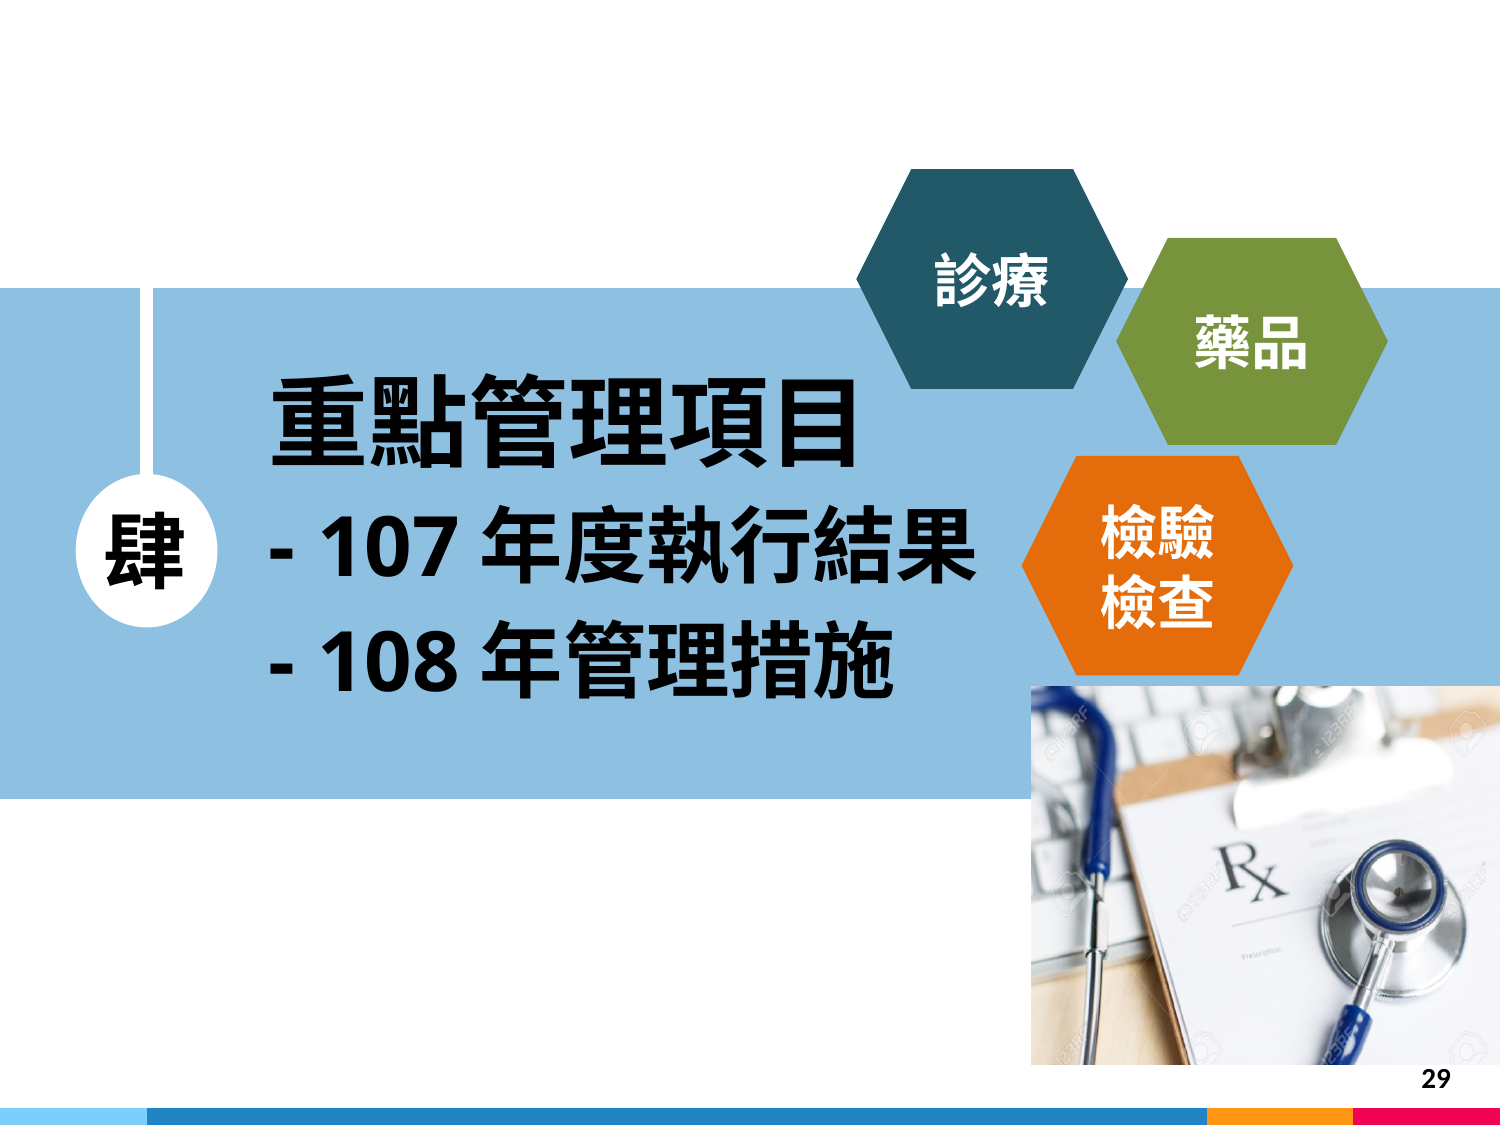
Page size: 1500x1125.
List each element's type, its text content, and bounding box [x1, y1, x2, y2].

title 重點管理項目 - 107年度執行結果 - 108年管理措施 [253, 278, 1500, 794]
text_box 肆 [89, 492, 202, 607]
text_box 診療 [856, 169, 1129, 389]
text_box 藥品 [1116, 237, 1388, 445]
text_box 檢驗檢查 [1021, 455, 1294, 676]
text_box <編號> [1391, 1043, 1482, 1113]
picture [1031, 686, 1500, 1065]
